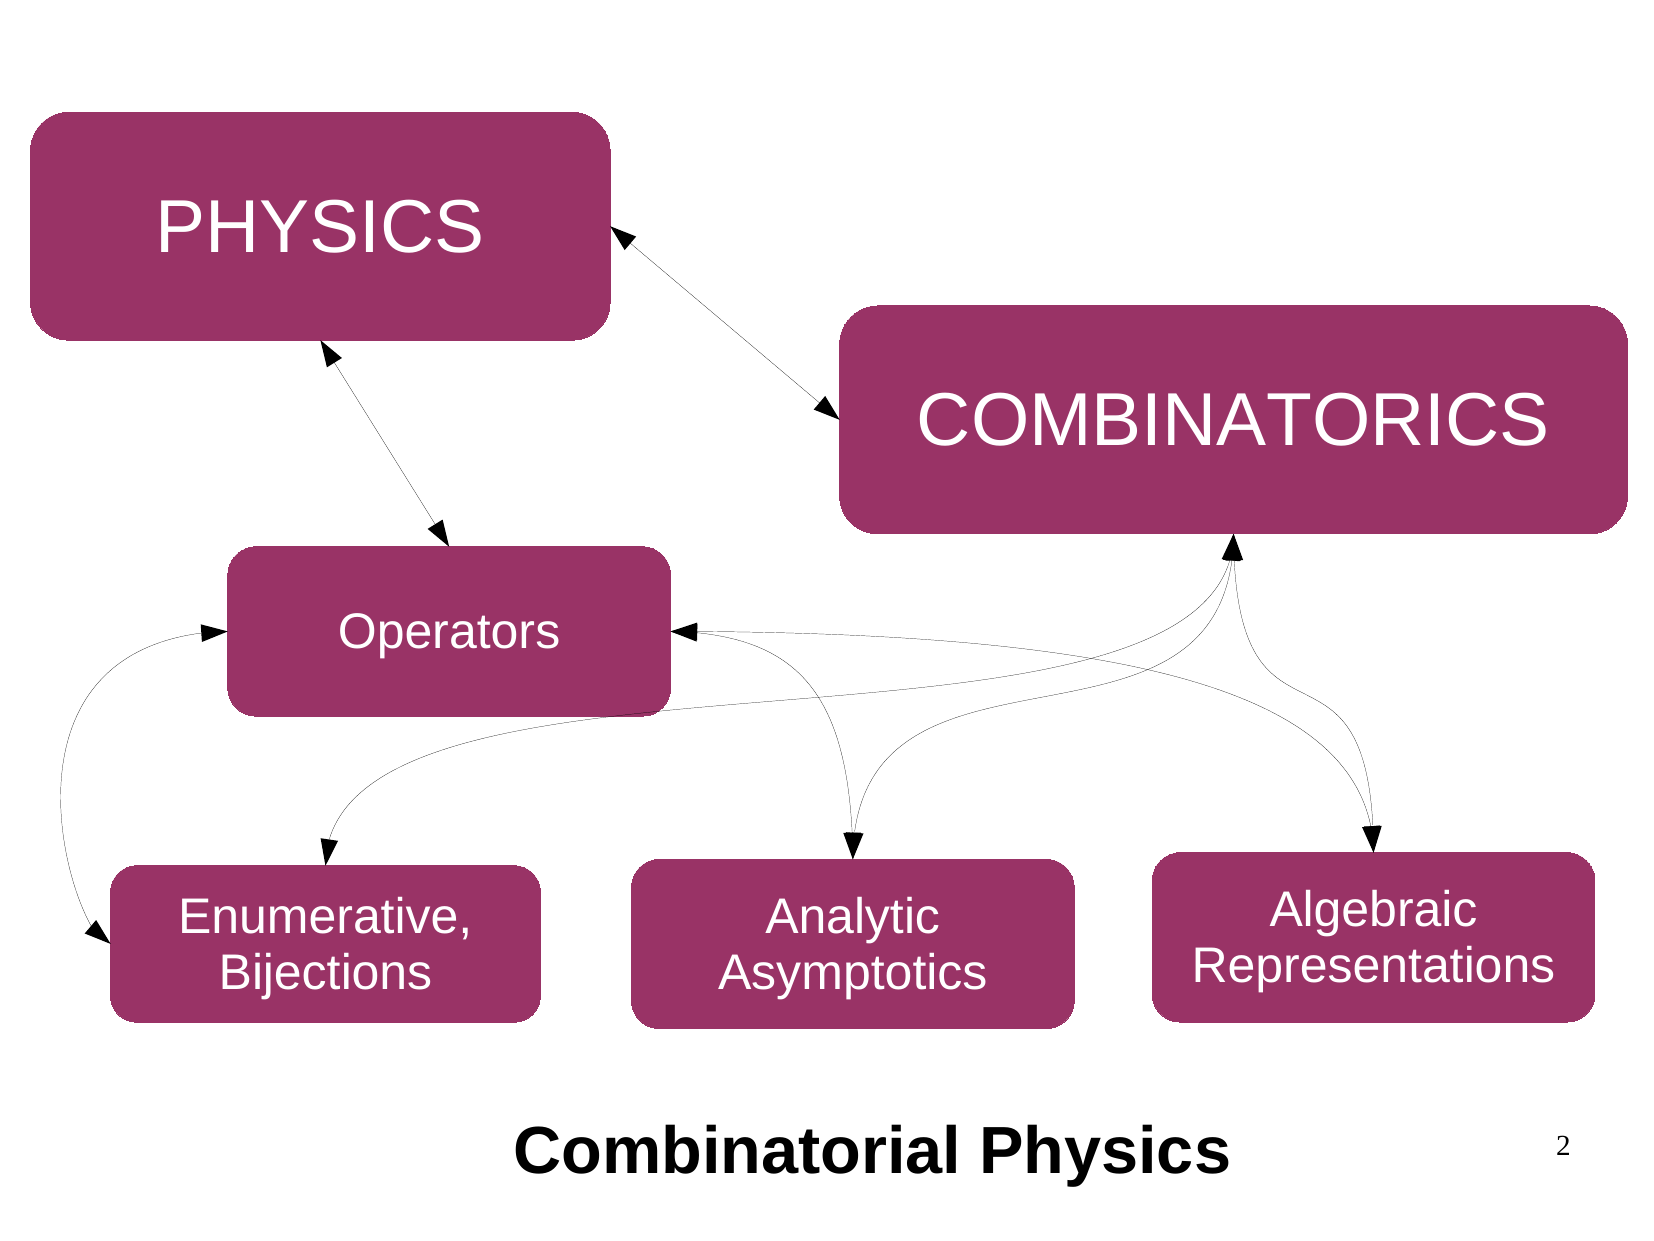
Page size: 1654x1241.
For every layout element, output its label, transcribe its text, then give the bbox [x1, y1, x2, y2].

text_box Algebraic Representations [1152, 852, 1595, 1023]
text_box Analytic Asymptotics [631, 859, 1075, 1029]
text_box Combinatorial Physics [498, 1104, 1264, 1196]
text_box Operators [227, 546, 671, 717]
text_box Operators [617, 712, 657, 717]
text_box COMBINATORICS [839, 305, 1628, 534]
text_box PHYSICS [30, 112, 611, 341]
text_box Enumerative, Bijections [110, 865, 541, 1023]
